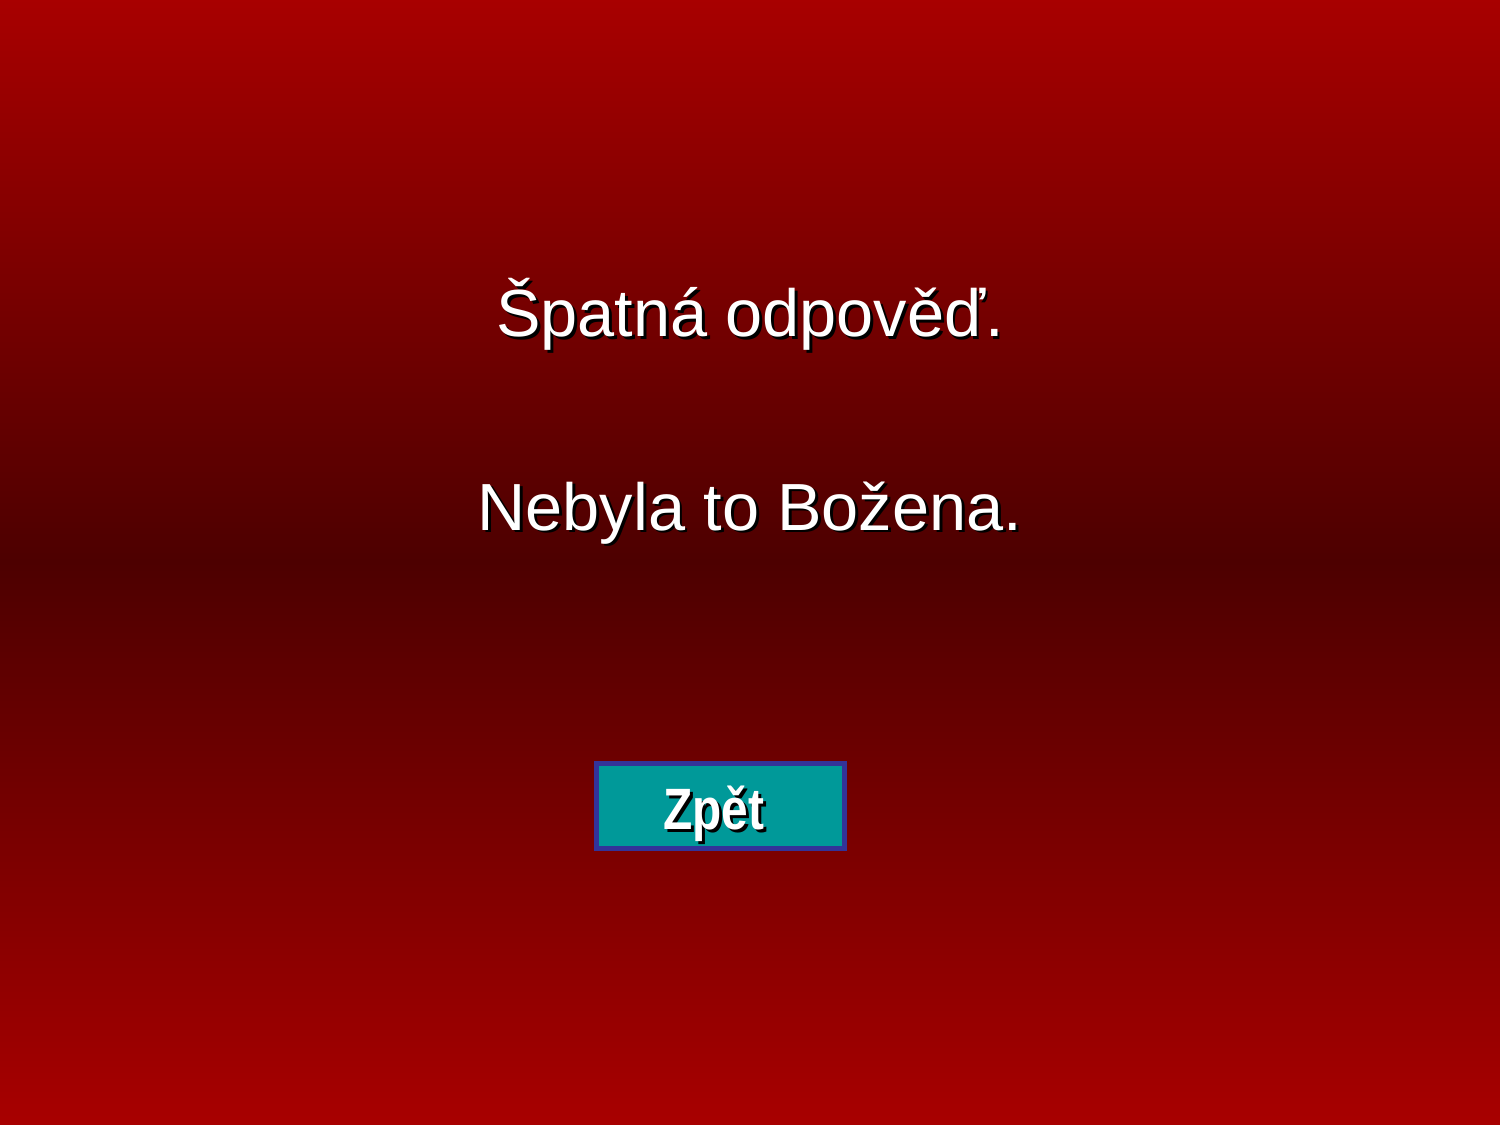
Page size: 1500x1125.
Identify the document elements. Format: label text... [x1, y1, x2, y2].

text_box Zpět [596, 763, 845, 849]
list Špatná odpověď. Nebyla to Božena. [75, 262, 1426, 1006]
